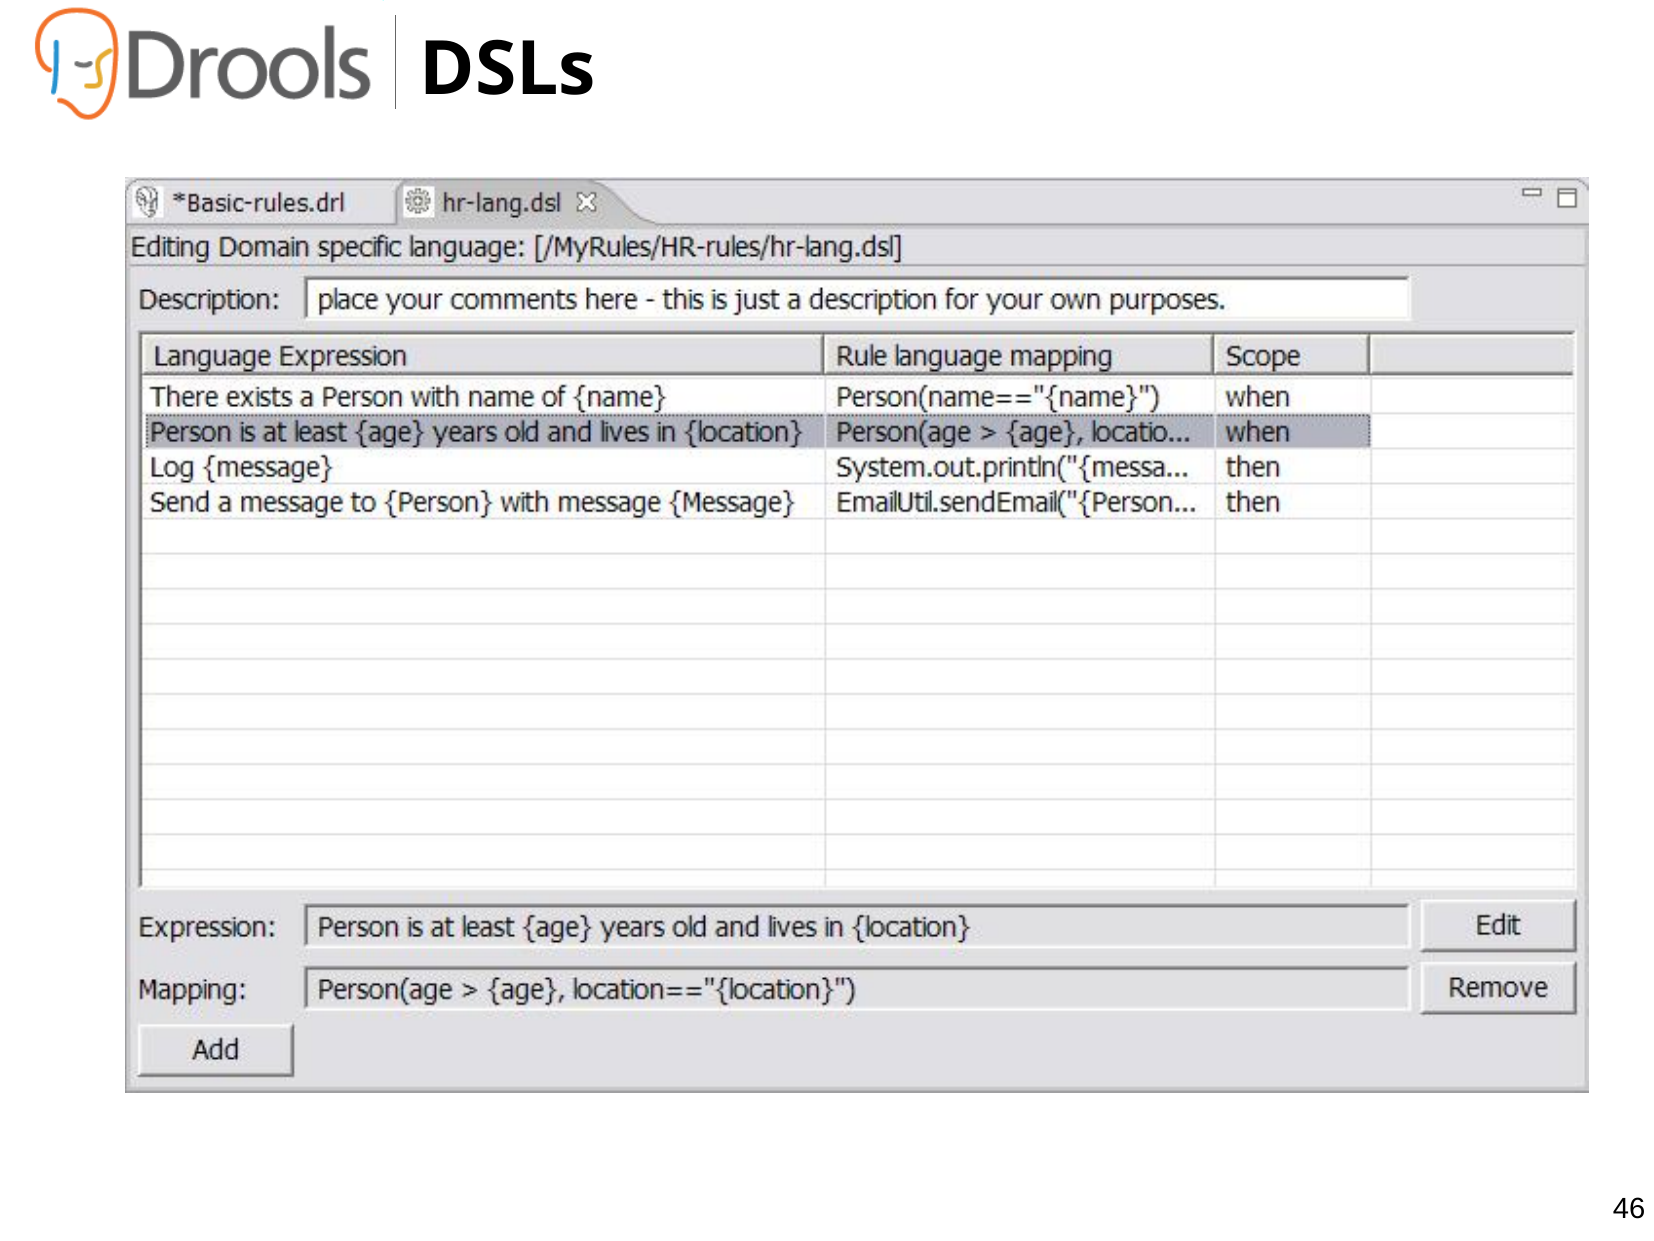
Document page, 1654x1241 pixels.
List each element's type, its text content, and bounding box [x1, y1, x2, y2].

title DSLs [419, 12, 1630, 118]
picture [125, 177, 1589, 1093]
picture [29, 0, 384, 126]
